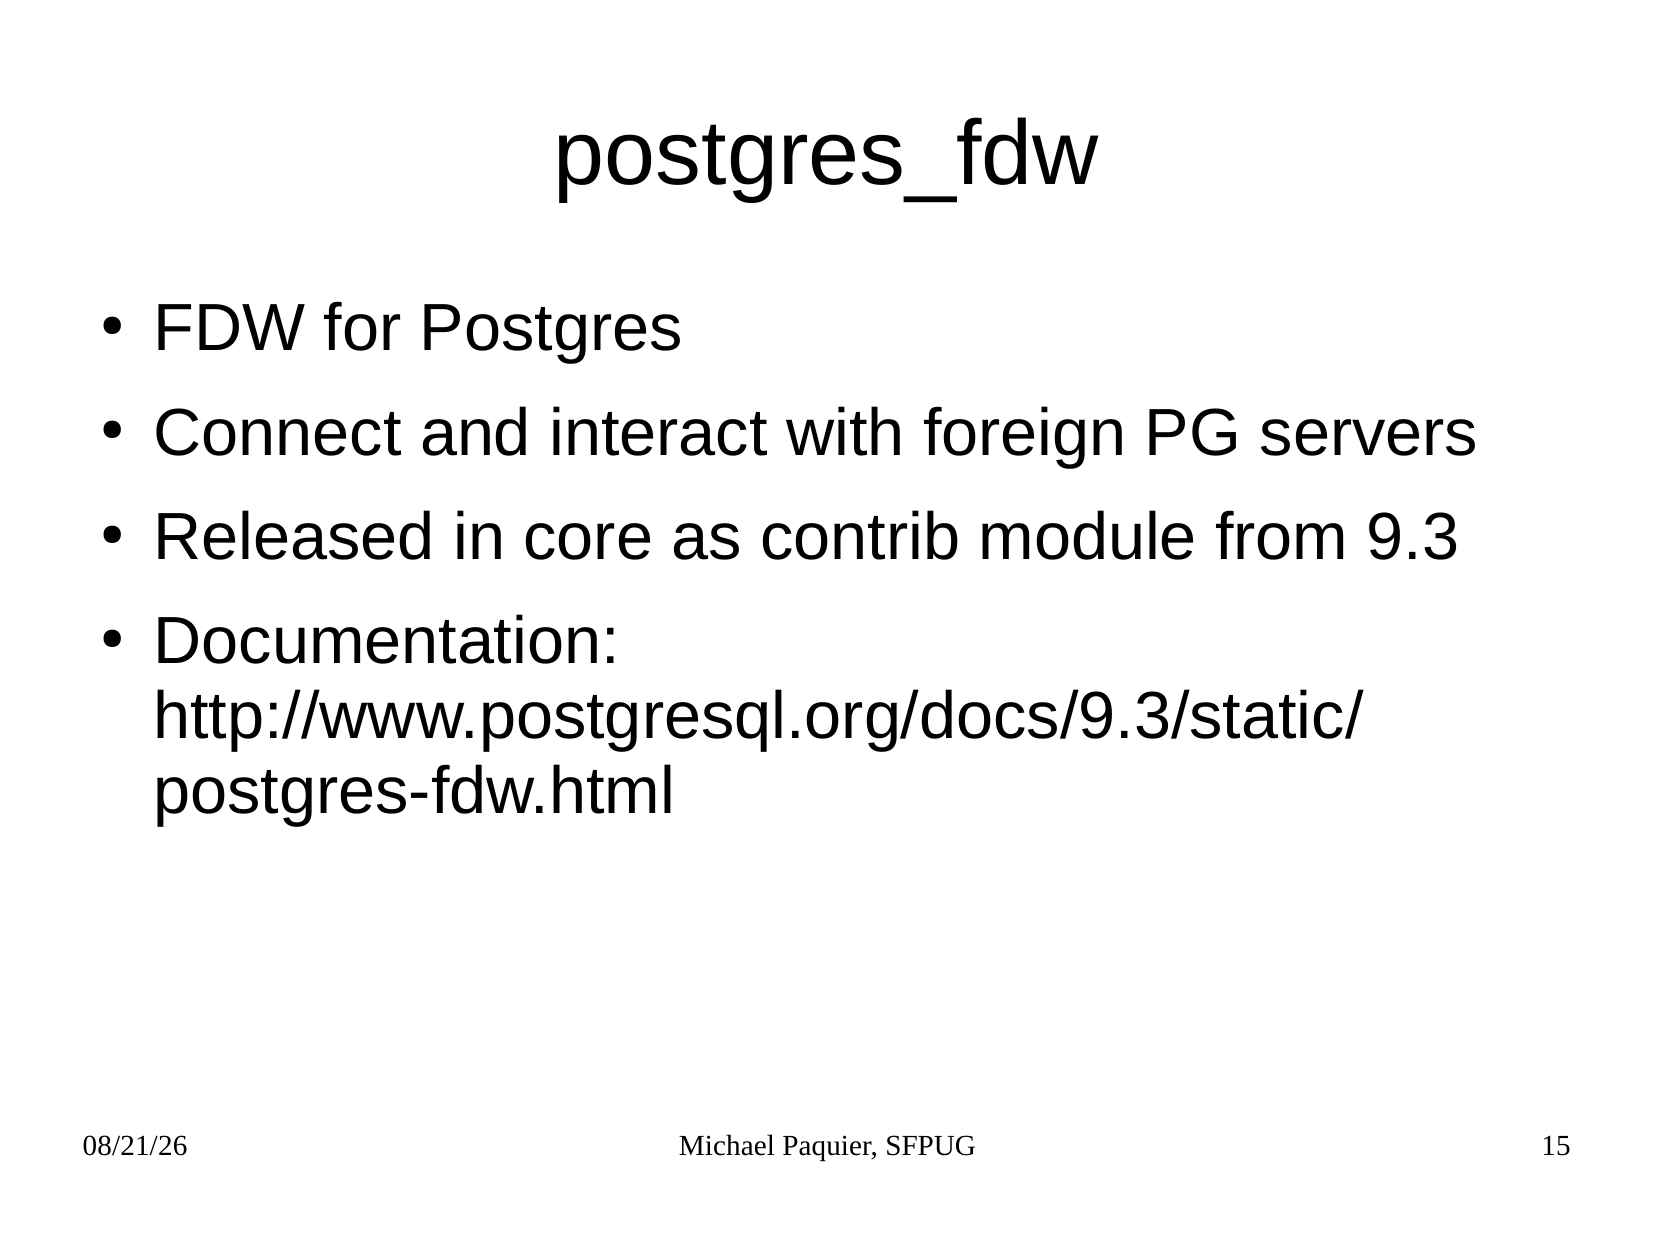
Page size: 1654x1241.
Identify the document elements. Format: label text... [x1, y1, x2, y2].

list FDW for Postgres Connect and interact with foreign PG servers Released in core as contrib module from 9.3 Documentation: http://www.postgresql.org/docs/9.3/static/postgres-fdw.html [82, 290, 1571, 1010]
title postgres_fdw [82, 49, 1571, 257]
